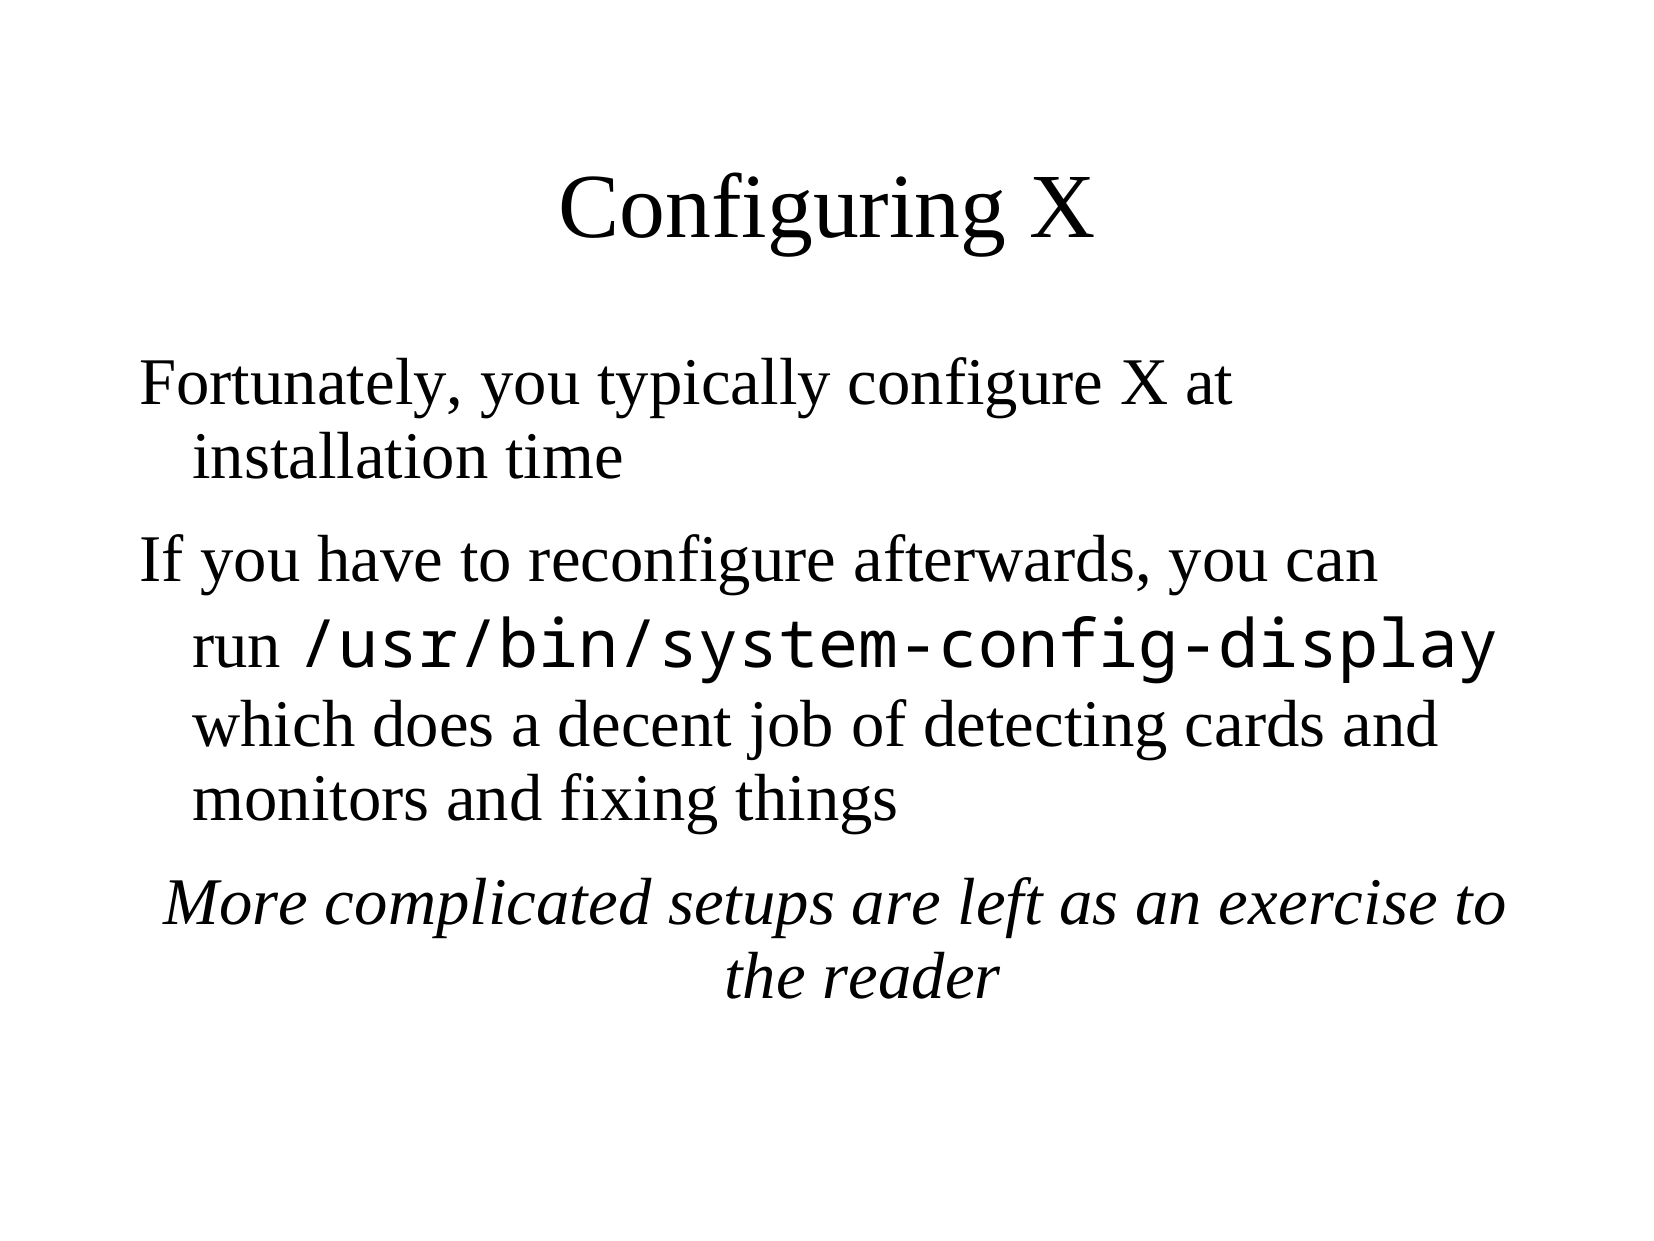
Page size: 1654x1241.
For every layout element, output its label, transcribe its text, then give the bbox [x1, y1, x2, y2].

list Fortunately, you typically configure X at installation time If you have to reconfigure afterwards, you can run /usr/bin/system-config-display which does a decent job of detecting cards and monitors and fixing things More complicated setups are left as an exercise to the reader [121, 344, 1534, 1147]
title Configuring X [121, 102, 1534, 311]
